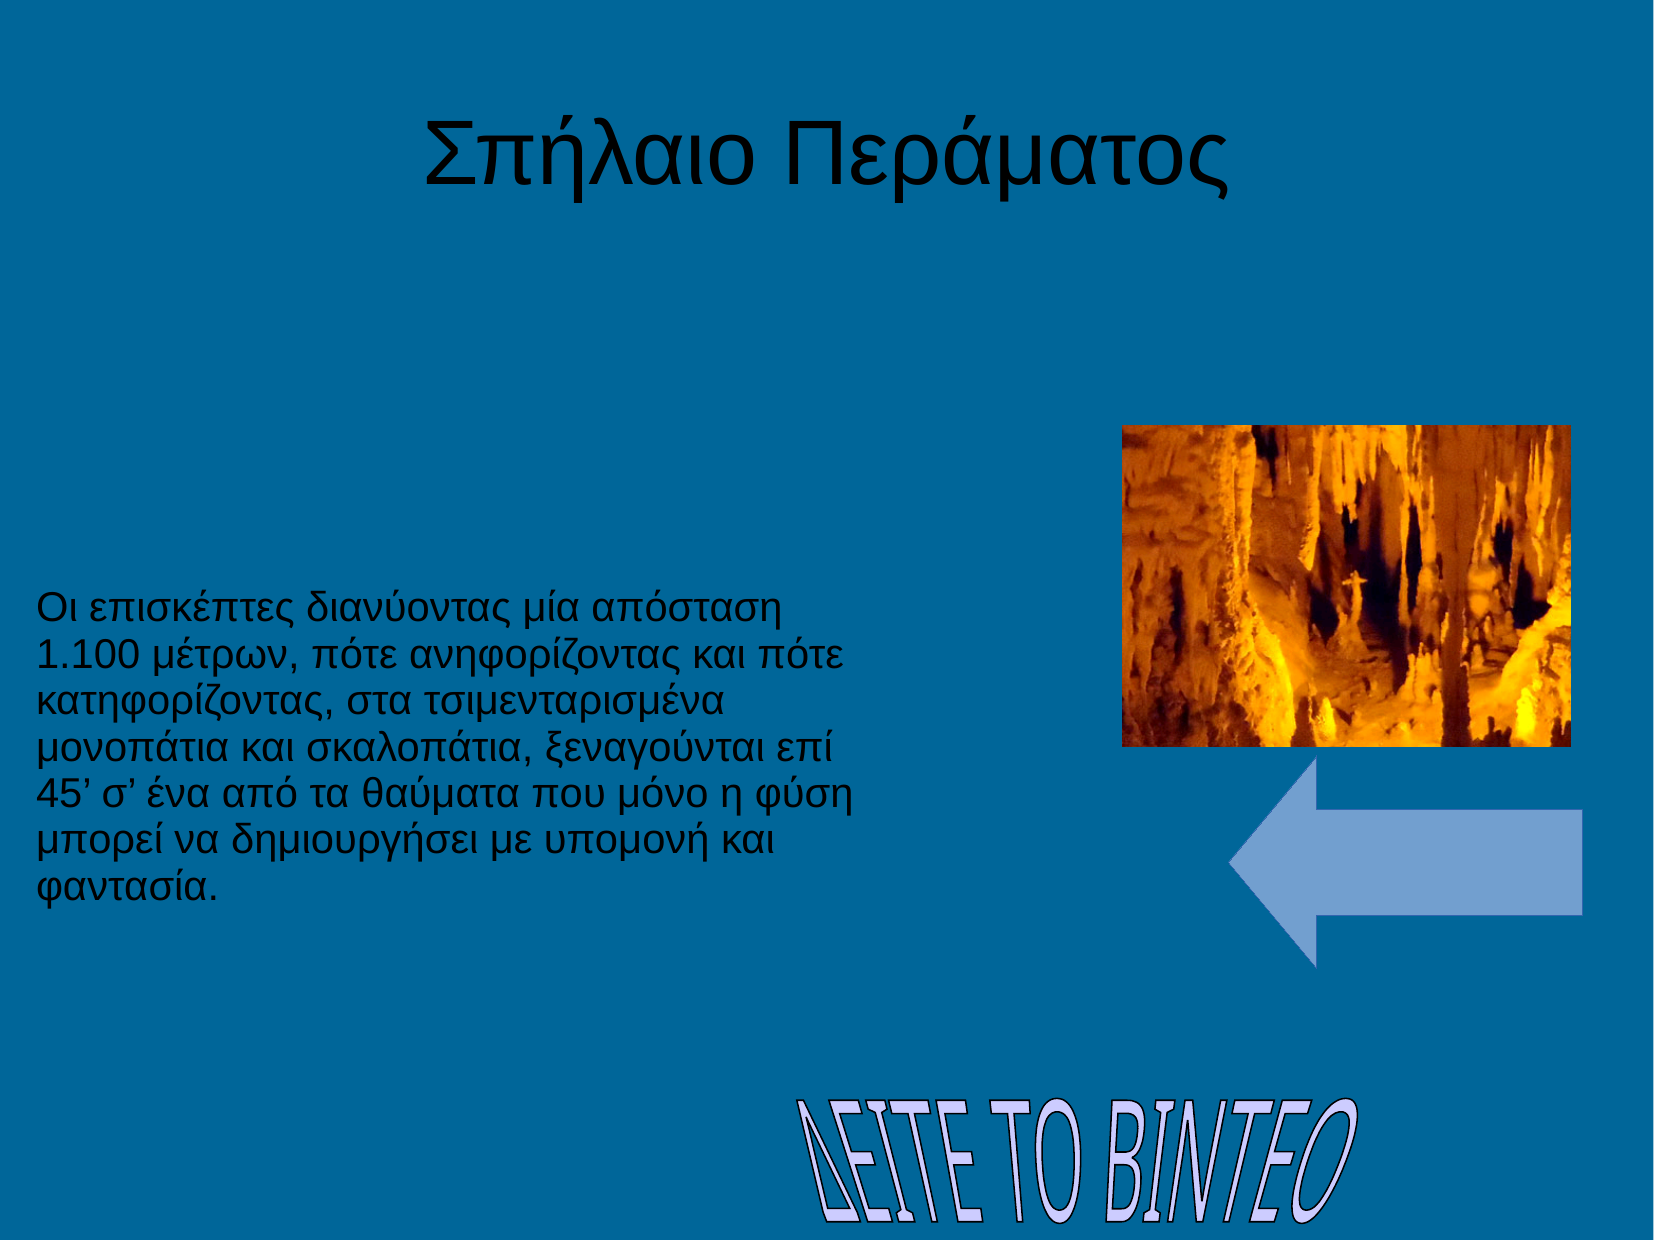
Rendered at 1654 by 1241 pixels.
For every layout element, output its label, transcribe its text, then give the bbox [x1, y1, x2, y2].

text_box ΔΕΙΤΕ ΤΟ ΒΙΝΤΕΟ [1106, 1100, 1145, 1222]
title Σπήλαιο Περάματος [82, 49, 1571, 257]
text_box ΔΕΙΤΕ ΤΟ ΒΙΝΤΕΟ [1249, 1100, 1312, 1222]
text_box Οι επισκέπτες διανύοντας μία απόσταση 1.100 μέτρων, πότε ανηφορίζοντας και πότε κατηφορίζοντας, στα τσιμενταρισμένα μονοπάτια και σκαλοπάτια, ξεναγούνται επί 45’ σ’ ένα από τα θαύματα που μόνο η φύση μπορεί να δημιουργήσει με υπομονή και φαντασία. [21, 576, 910, 969]
text_box ΔΕΙΤΕ ΤΟ ΒΙΝΤΕΟ [1035, 1098, 1081, 1224]
text_box ΔΕΙΤΕ ΤΟ ΒΙΝΤΕΟ [1167, 1100, 1227, 1222]
text_box [1228, 755, 1583, 969]
picture [1123, 426, 1570, 746]
text_box ΔΕΙΤΕ ΤΟ ΒΙΝΤΕΟ [989, 1100, 1031, 1222]
text_box ΔΕΙΤΕ ΤΟ ΒΙΝΤΕΟ [888, 1100, 938, 1222]
text_box ΔΕΙΤΕ ΤΟ ΒΙΝΤΕΟ [865, 1100, 915, 1222]
text_box ΔΕΙΤΕ ΤΟ ΒΙΝΤΕΟ [936, 1100, 983, 1222]
text_box ΔΕΙΤΕ ΤΟ ΒΙΝΤΕΟ [796, 1100, 861, 1222]
text_box ΔΕΙΤΕ ΤΟ ΒΙΝΤΕΟ [1223, 1100, 1275, 1222]
text_box ΔΕΙΤΕ ΤΟ ΒΙΝΤΕΟ [1291, 1098, 1358, 1224]
text_box ΔΕΙΤΕ ΤΟ ΒΙΝΤΕΟ [828, 1100, 893, 1222]
text_box ΔΕΙΤΕ ΤΟ ΒΙΝΤΕΟ [1143, 1100, 1175, 1222]
